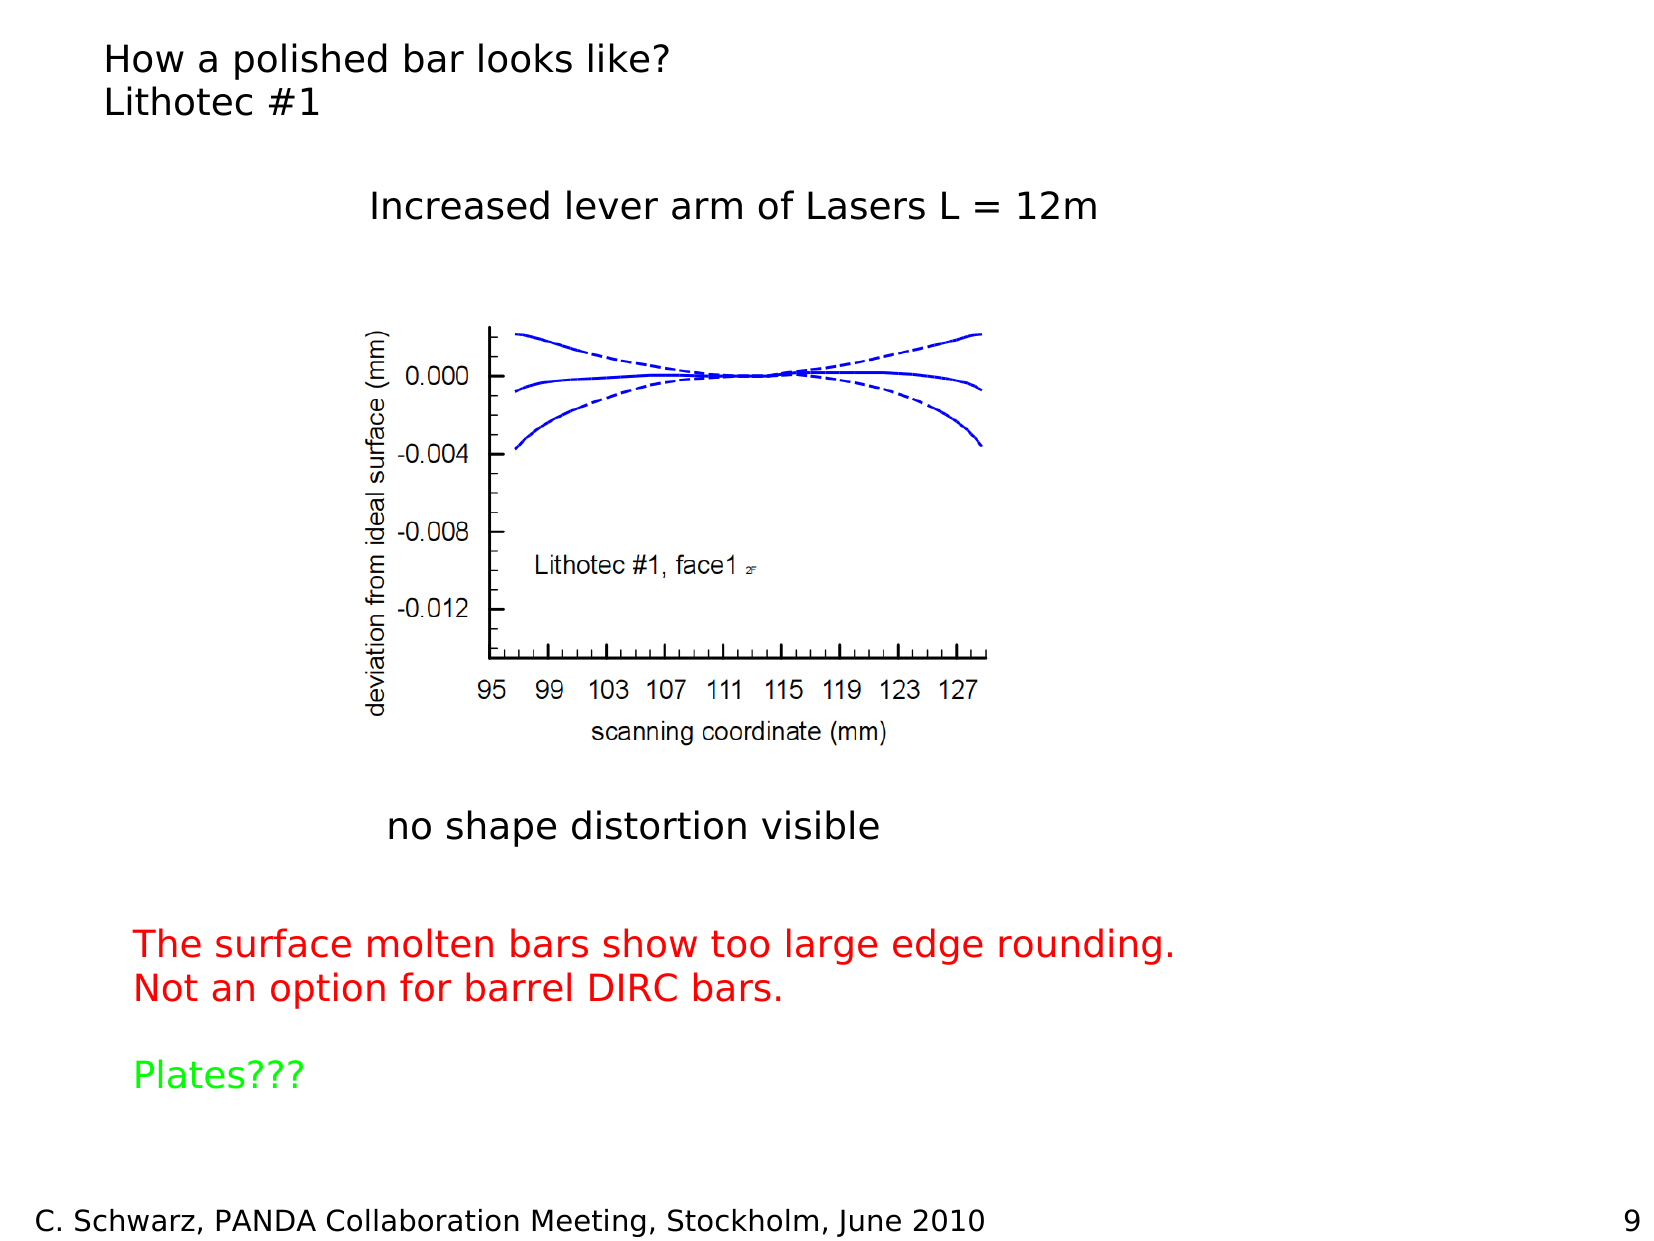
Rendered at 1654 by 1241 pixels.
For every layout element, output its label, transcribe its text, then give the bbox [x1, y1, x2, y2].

picture [354, 267, 1063, 768]
text_box How a polished bar looks like? Lithotec #1 [88, 30, 687, 176]
text_box Increased lever arm of Lasers L = 12m [354, 177, 1100, 237]
text_box no shape distortion visible [371, 797, 886, 856]
text_box The surface molten bars show too large edge rounding. Not an option for barrel DIRC bars. Plates??? [118, 915, 1170, 1148]
